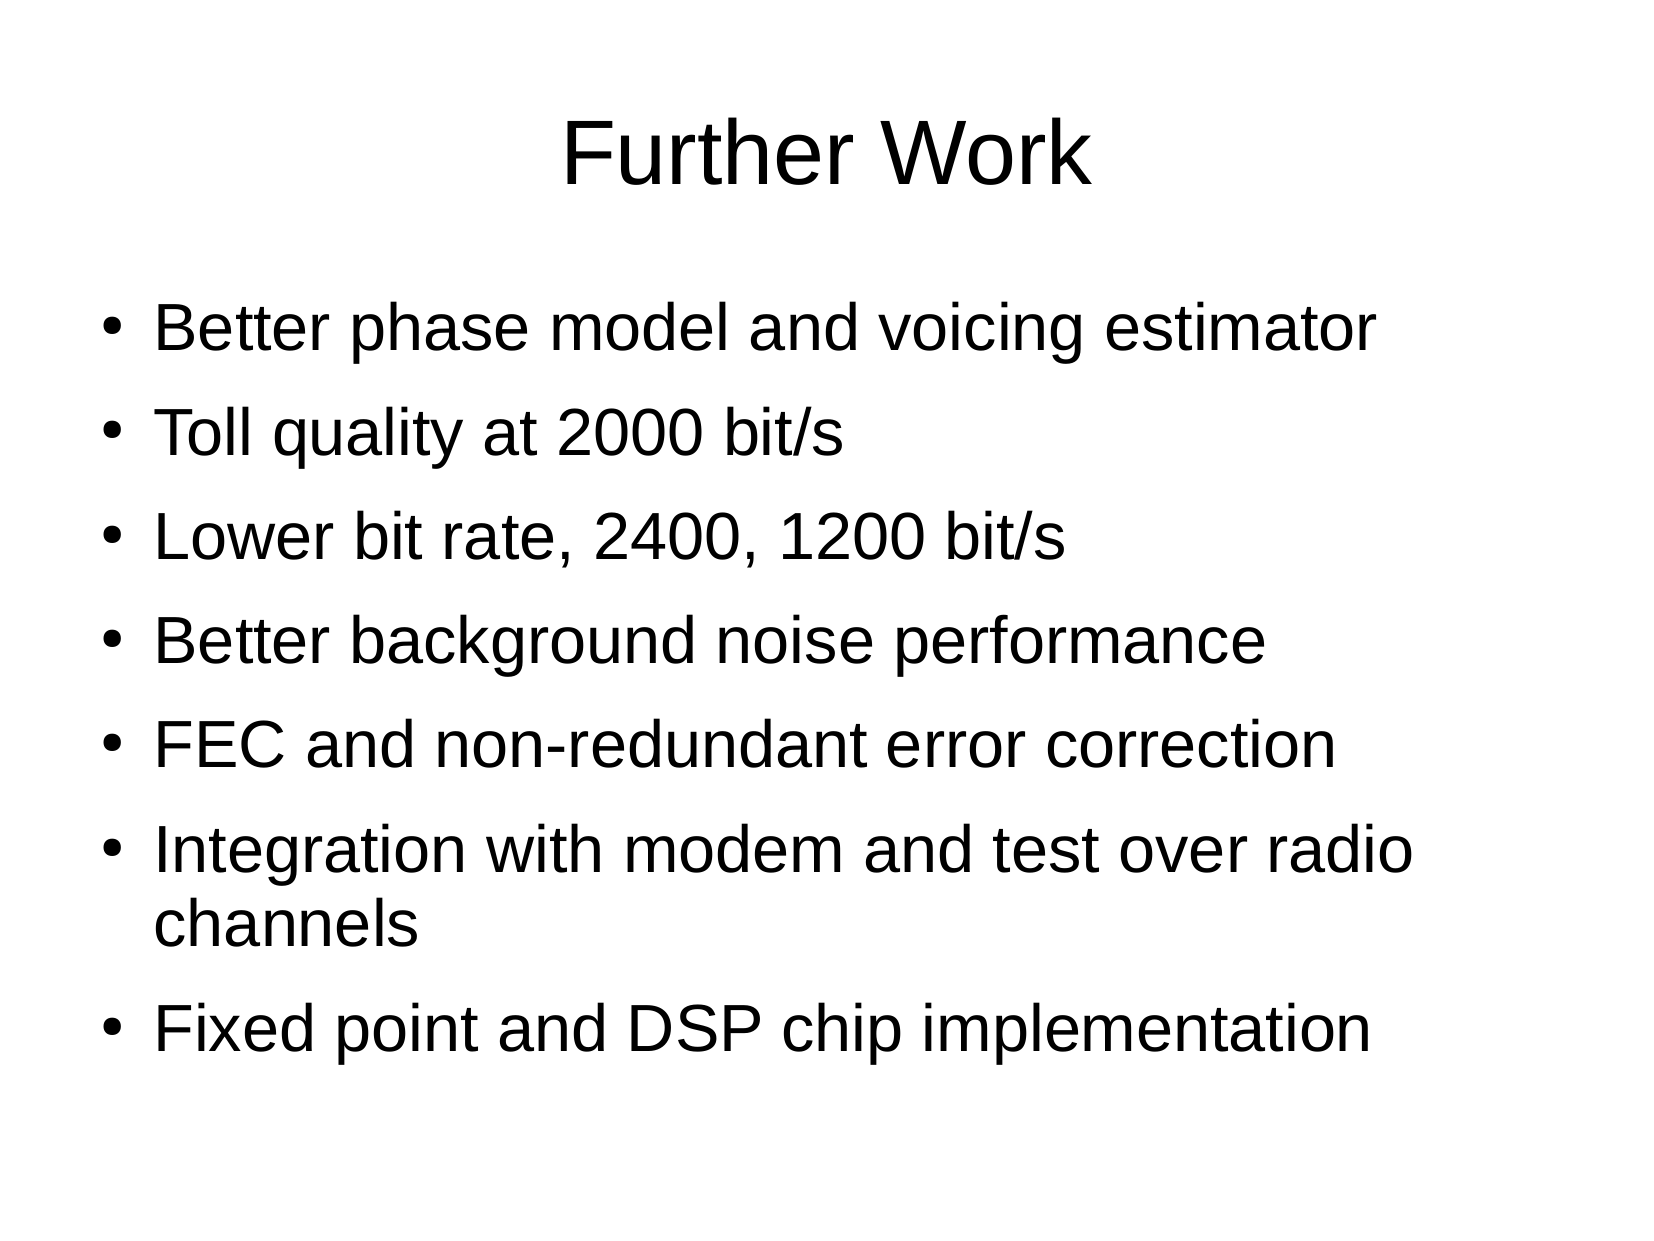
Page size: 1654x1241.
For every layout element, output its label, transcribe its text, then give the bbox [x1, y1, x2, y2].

title Further Work [82, 56, 1571, 250]
list Better phase model and voicing estimator Toll quality at 2000 bit/s Lower bit rate, 2400, 1200 bit/s Better background noise performance FEC and non-redundant error correction Integration with modem and test over radio channels Fixed point and DSP chip implementation [82, 290, 1571, 1109]
